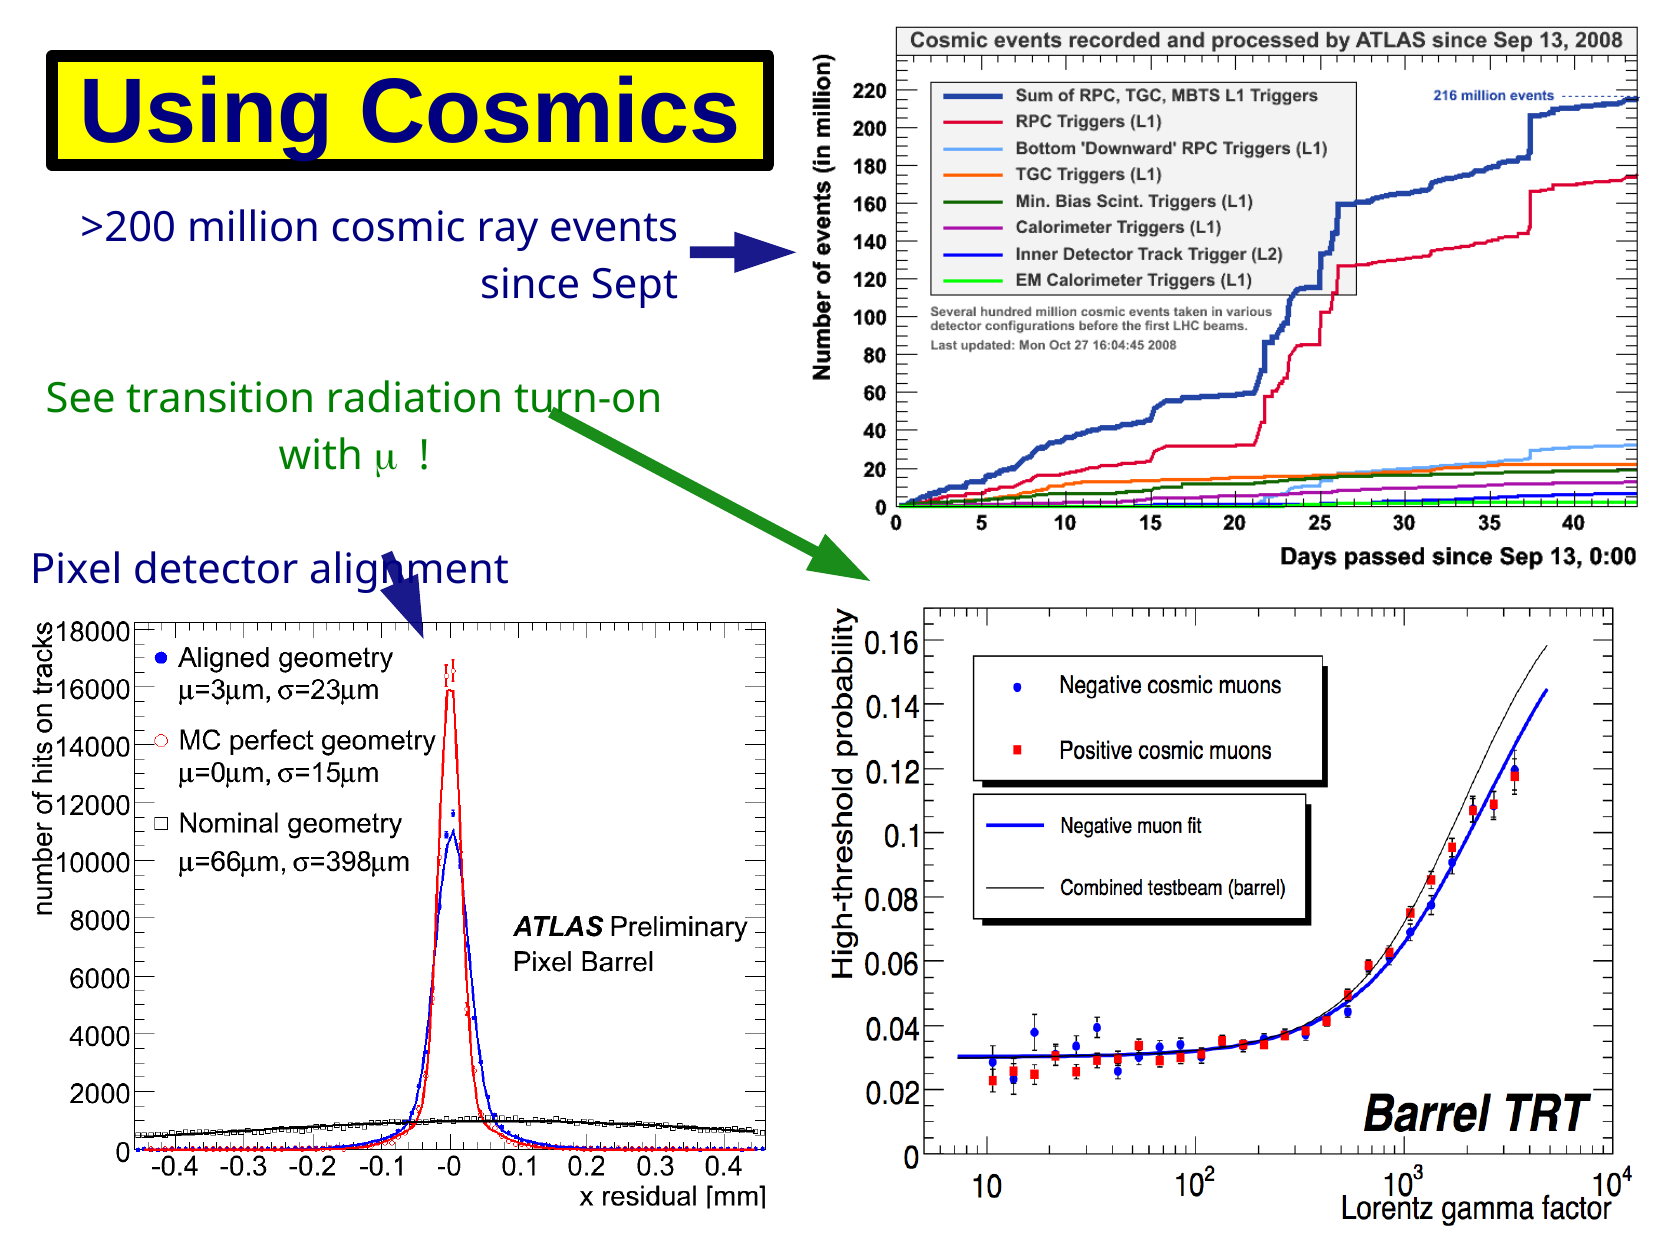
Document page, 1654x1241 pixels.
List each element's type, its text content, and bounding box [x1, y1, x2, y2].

picture [803, 553, 816, 573]
picture [824, 574, 1654, 1241]
picture [23, 611, 781, 1215]
picture [803, 16, 1654, 573]
title Using Cosmics [52, 56, 769, 165]
text_box >200 million cosmic ray events since Sept See transition radiation turn-on with m ! Pixel detector alignment [30, 197, 679, 543]
